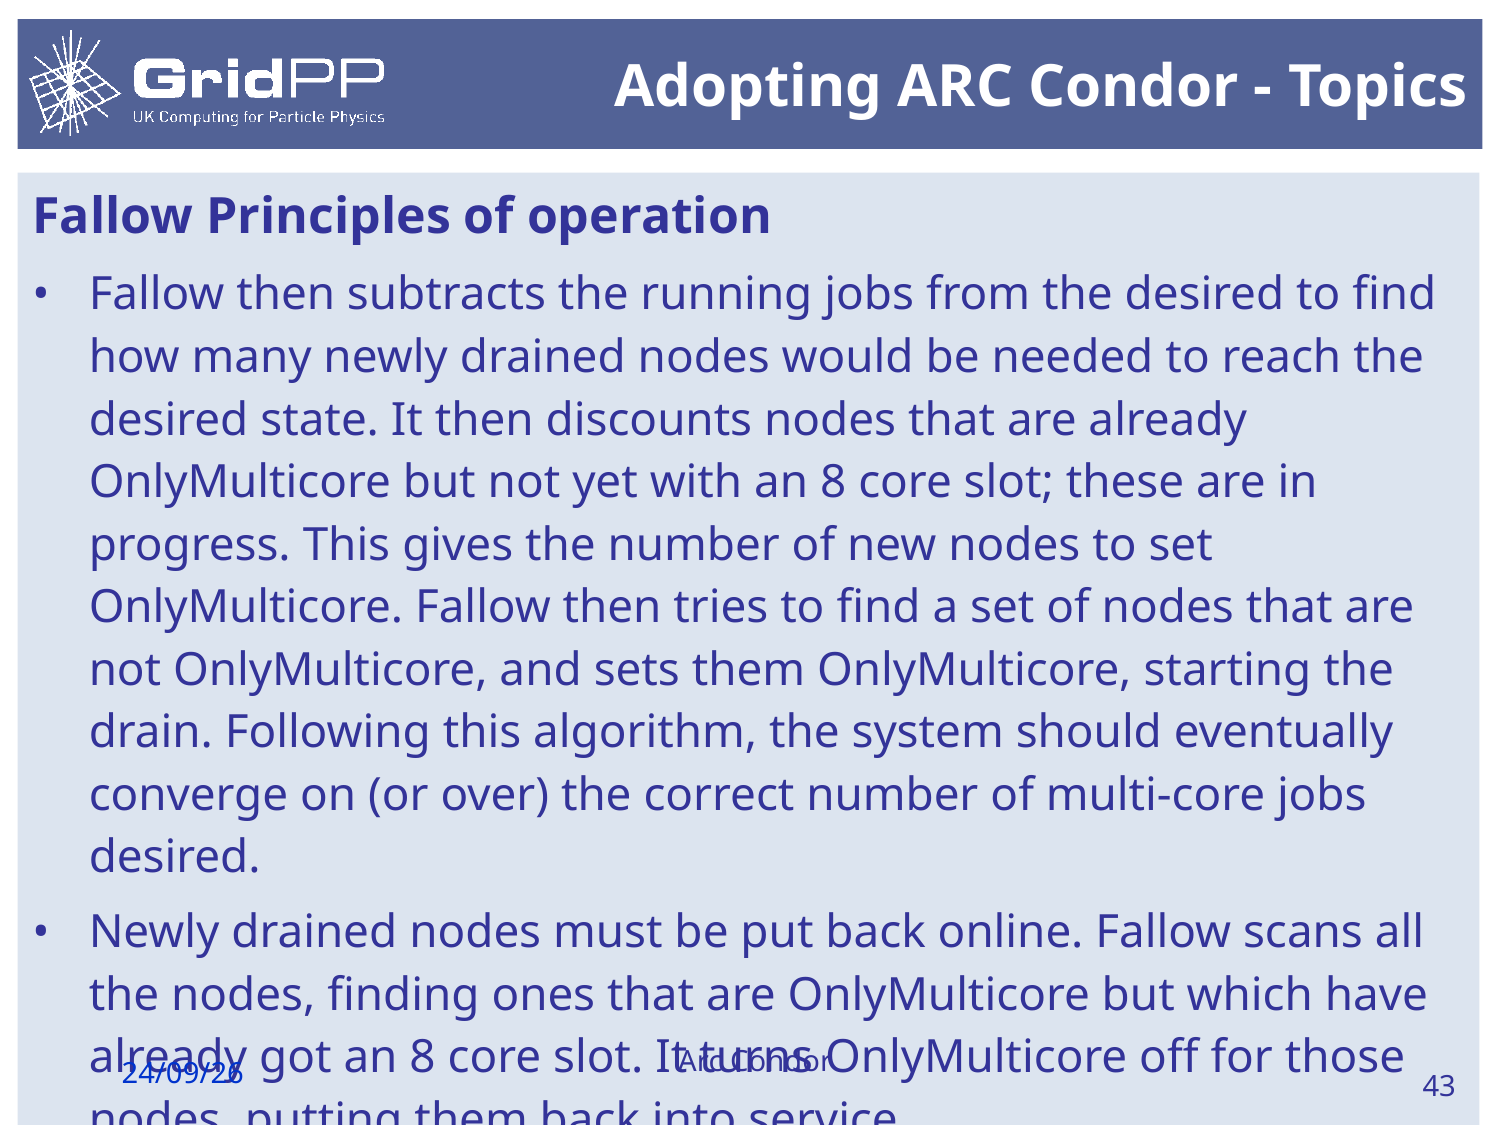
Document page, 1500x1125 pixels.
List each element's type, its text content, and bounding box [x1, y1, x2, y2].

text_box <number> [1388, 1059, 1471, 1094]
title Adopting ARC Condor - Topics [513, 19, 1483, 149]
picture [29, 30, 384, 136]
text_box 02/03/16 [29, 1046, 337, 1095]
text_box Arc Condor [536, 1034, 975, 1094]
list Fallow Principles of operation Fallow then subtracts the running jobs from the desired to find how many newly drained nodes would be needed to reach the desired state. It then discounts nodes that are already OnlyMulticore but not yet with an 8 core slot; these are in progress. This gives the number of new nodes to set OnlyMulticore. Fallow then tries to find a set of nodes that are not OnlyMulticore, and sets them OnlyMulticore, starting the drain. Following this algorithm, the system should eventually converge on (or over) the correct number of multi-core jobs desired. Newly drained nodes must be put back online. Fallow scans all the nodes, finding ones that are OnlyMulticore but which have already got an 8 core slot. It turns OnlyMulticore off for those nodes, putting them back into service. [17, 172, 1480, 1017]
